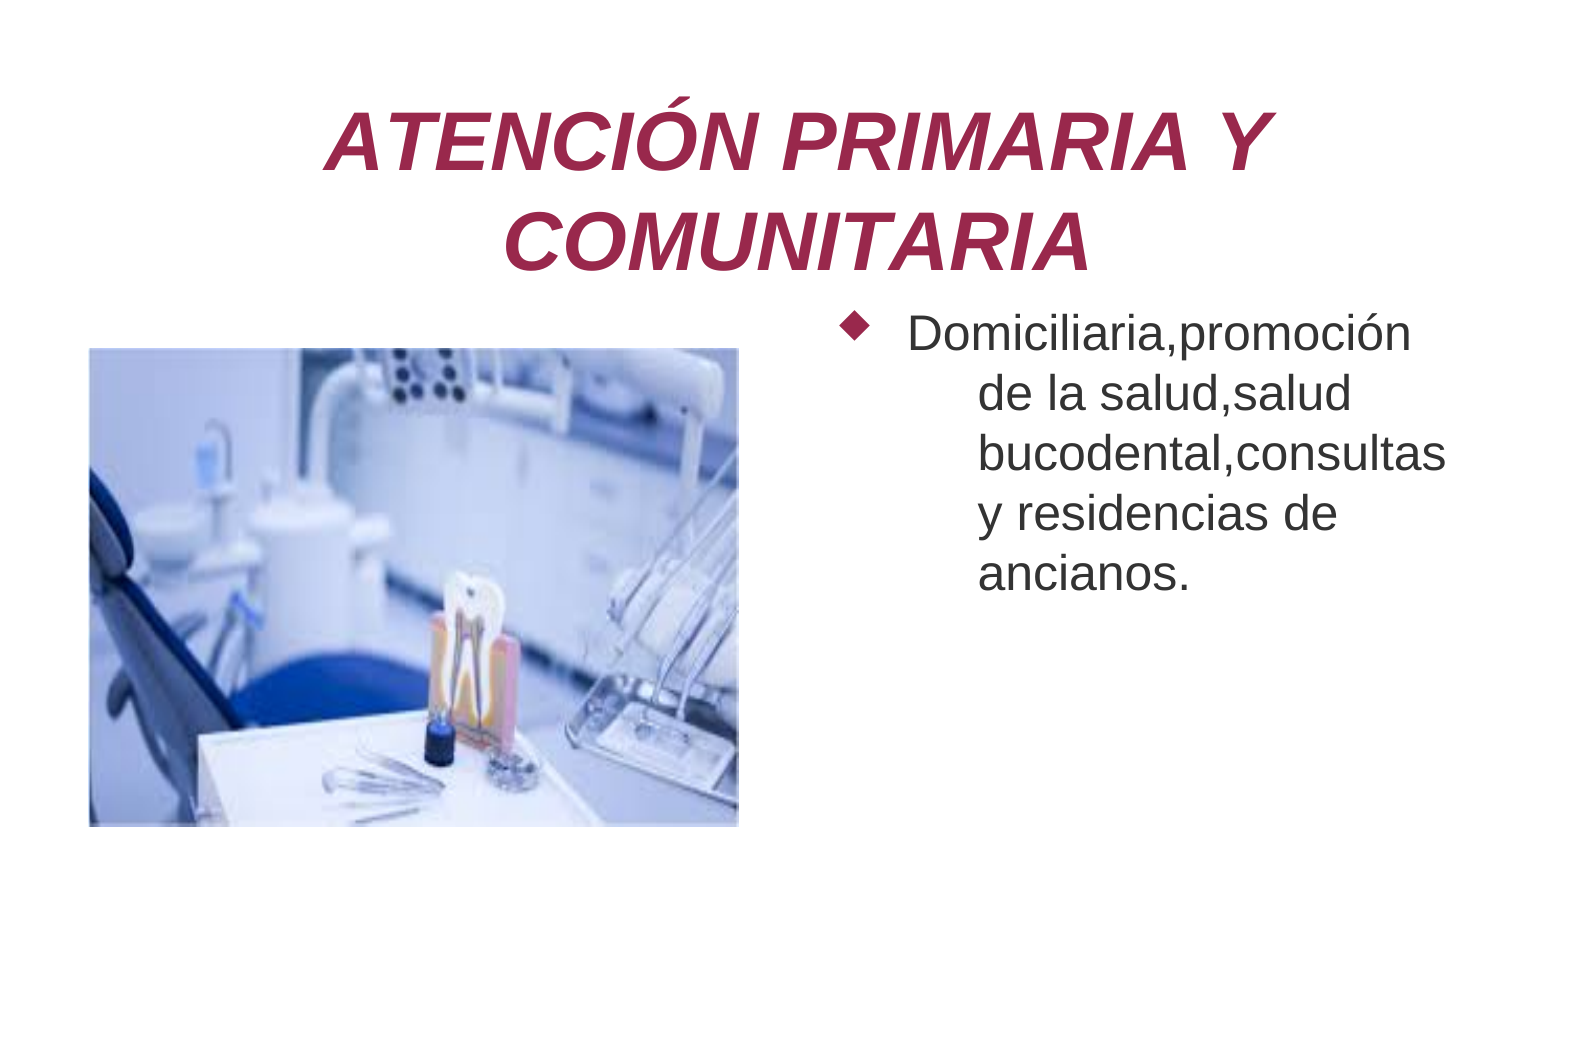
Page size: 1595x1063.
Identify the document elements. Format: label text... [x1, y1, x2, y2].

title ATENCIÓN PRIMARIA Y COMUNITARIA [117, 94, 1479, 281]
list Domiciliaria,promoción de la salud,salud bucodental,consultas y residencias de ancianos. [812, 300, 1463, 956]
picture [88, 348, 739, 827]
